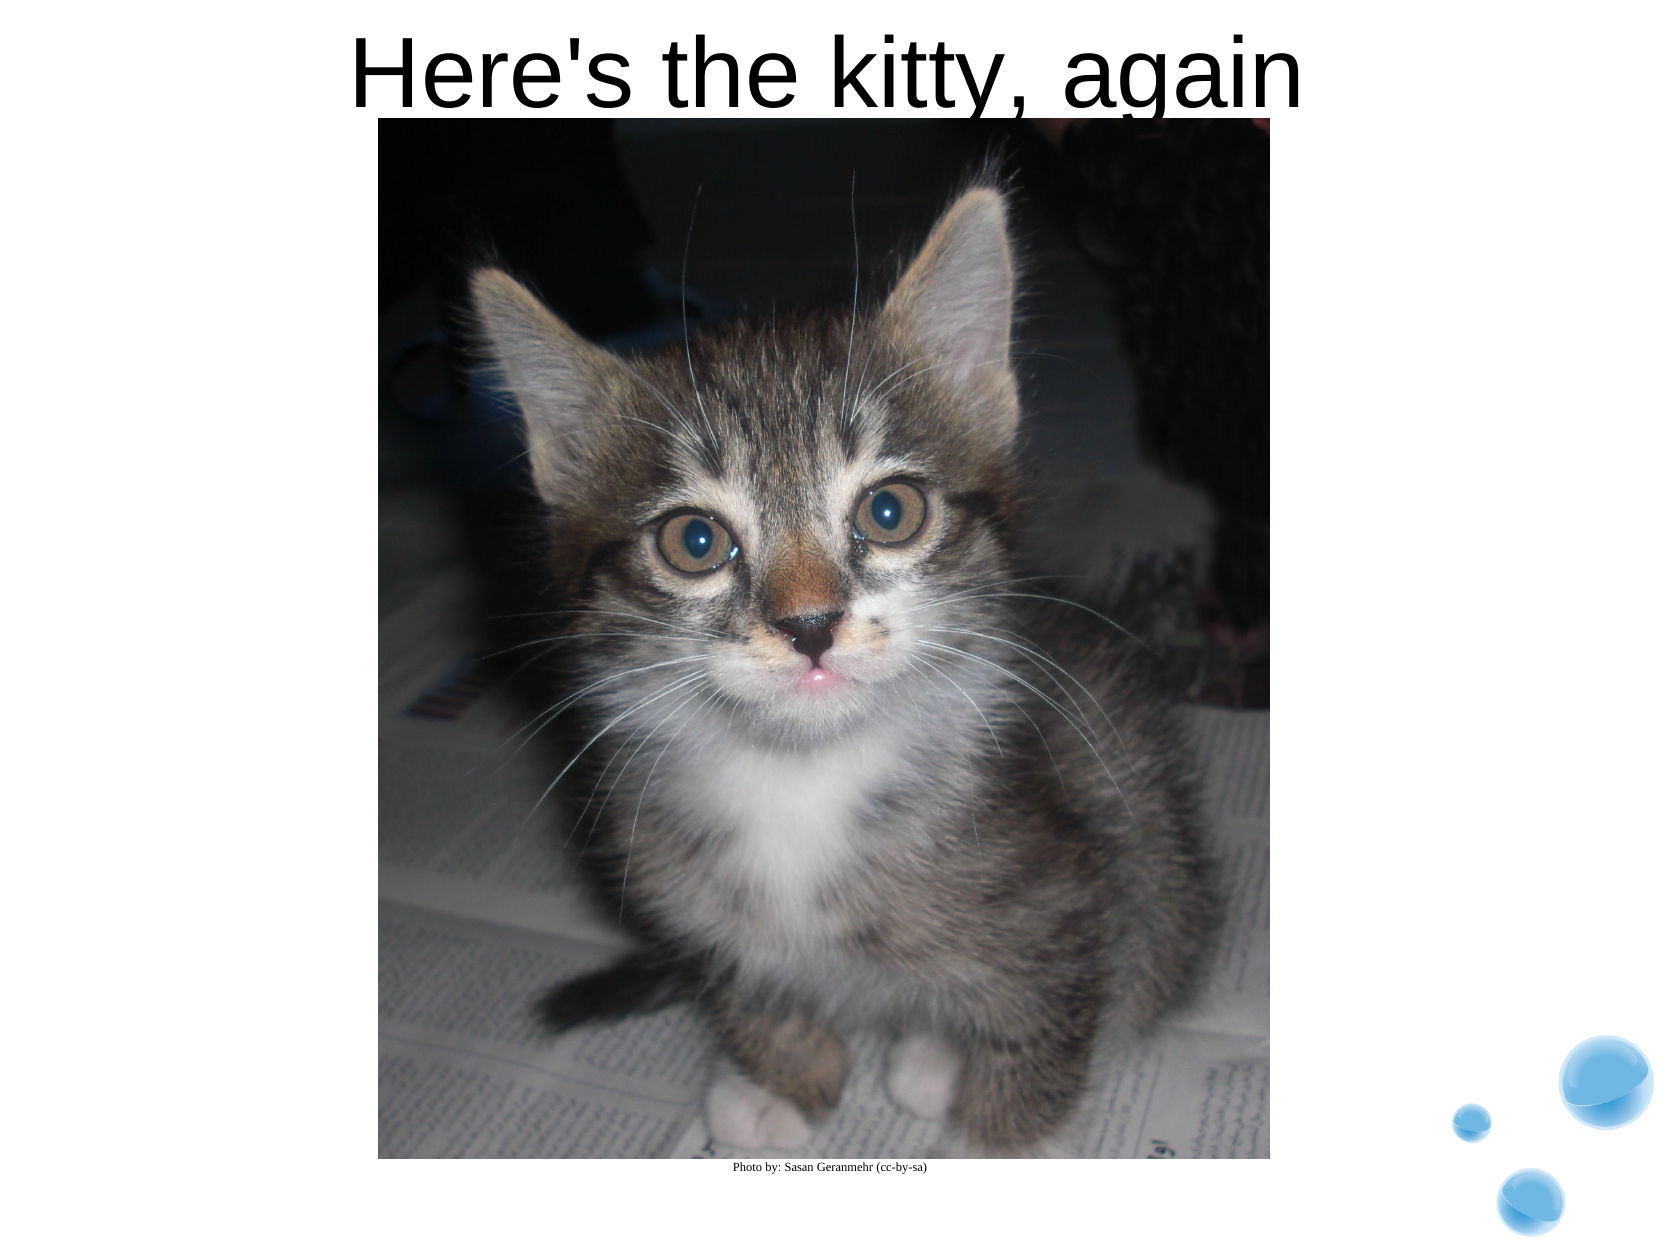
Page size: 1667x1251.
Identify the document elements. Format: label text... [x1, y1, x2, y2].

picture [378, 118, 1270, 1159]
text_box [746, 656, 1220, 732]
text_box Photo by: Sasan Geranmehr (cc-by-sa) [649, 1151, 1011, 1182]
title Here's the kitty, again [119, 0, 1536, 224]
picture [1451, 1033, 1654, 1238]
